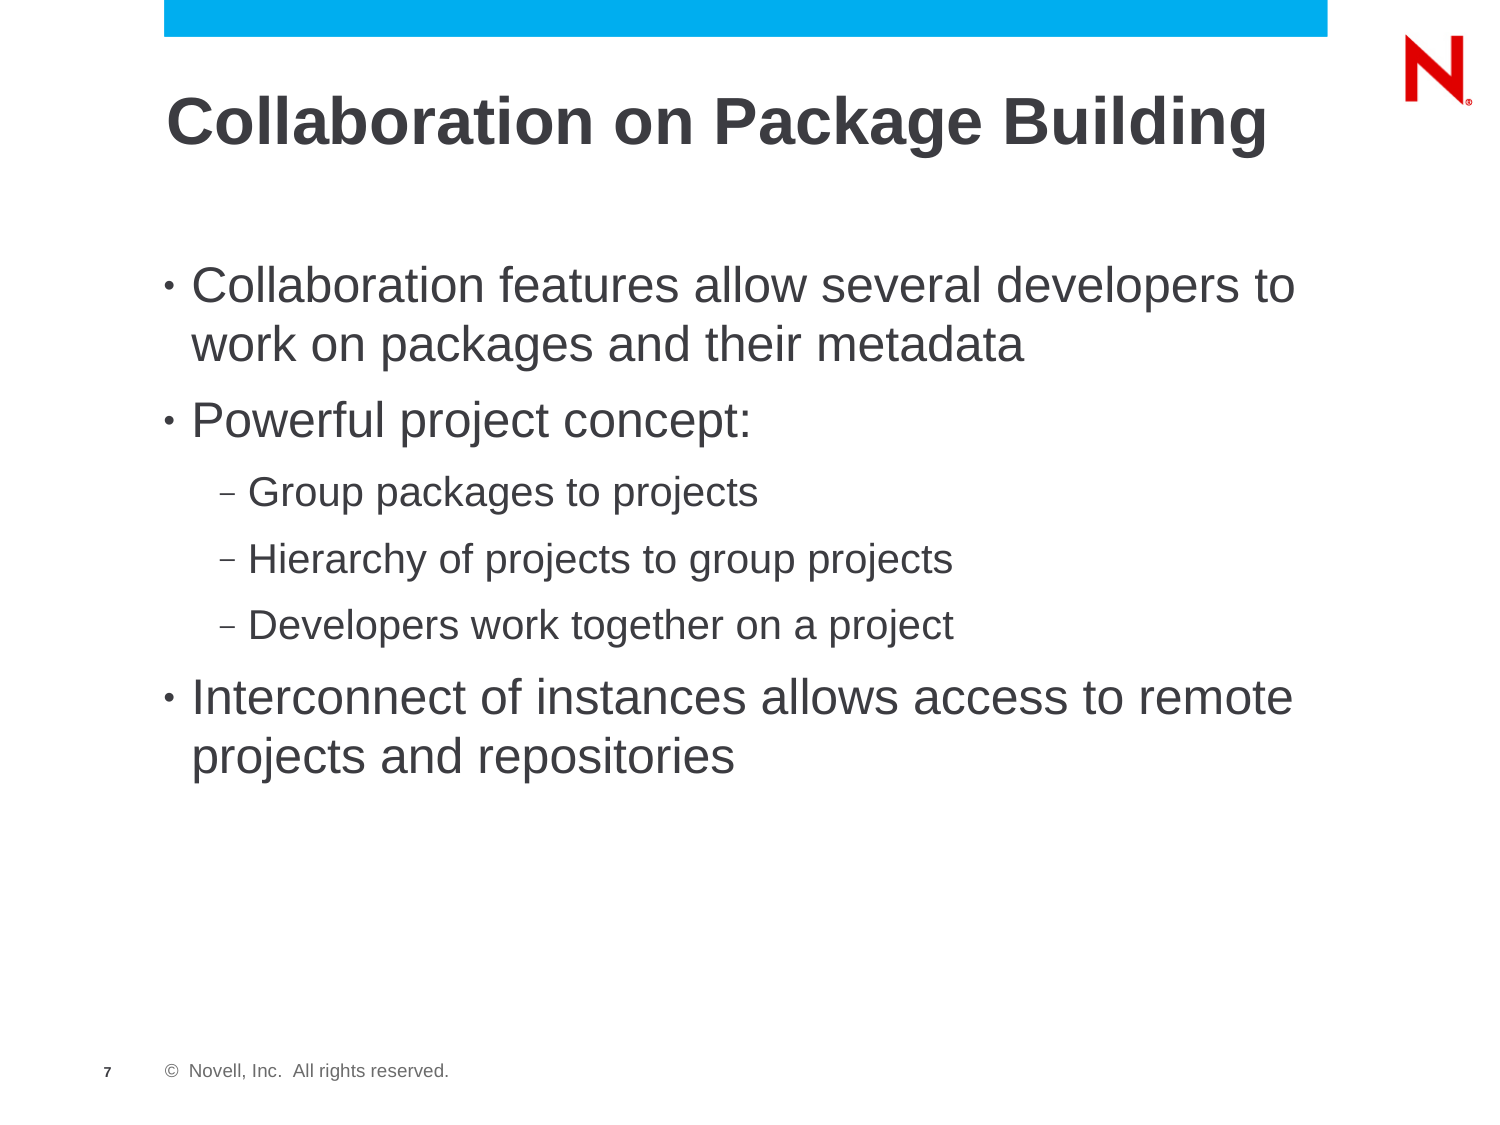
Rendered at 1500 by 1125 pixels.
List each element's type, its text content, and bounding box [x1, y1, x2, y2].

picture [1403, 32, 1473, 107]
title Collaboration on Package Building [166, 41, 1383, 205]
list Collaboration features allow several developers to work on packages and their metadata Powerful project concept: Group packages to projects Hierarchy of projects to group projects Developers work together on a project Interconnect of instances allows access to remote projects and repositories [163, 254, 1404, 986]
